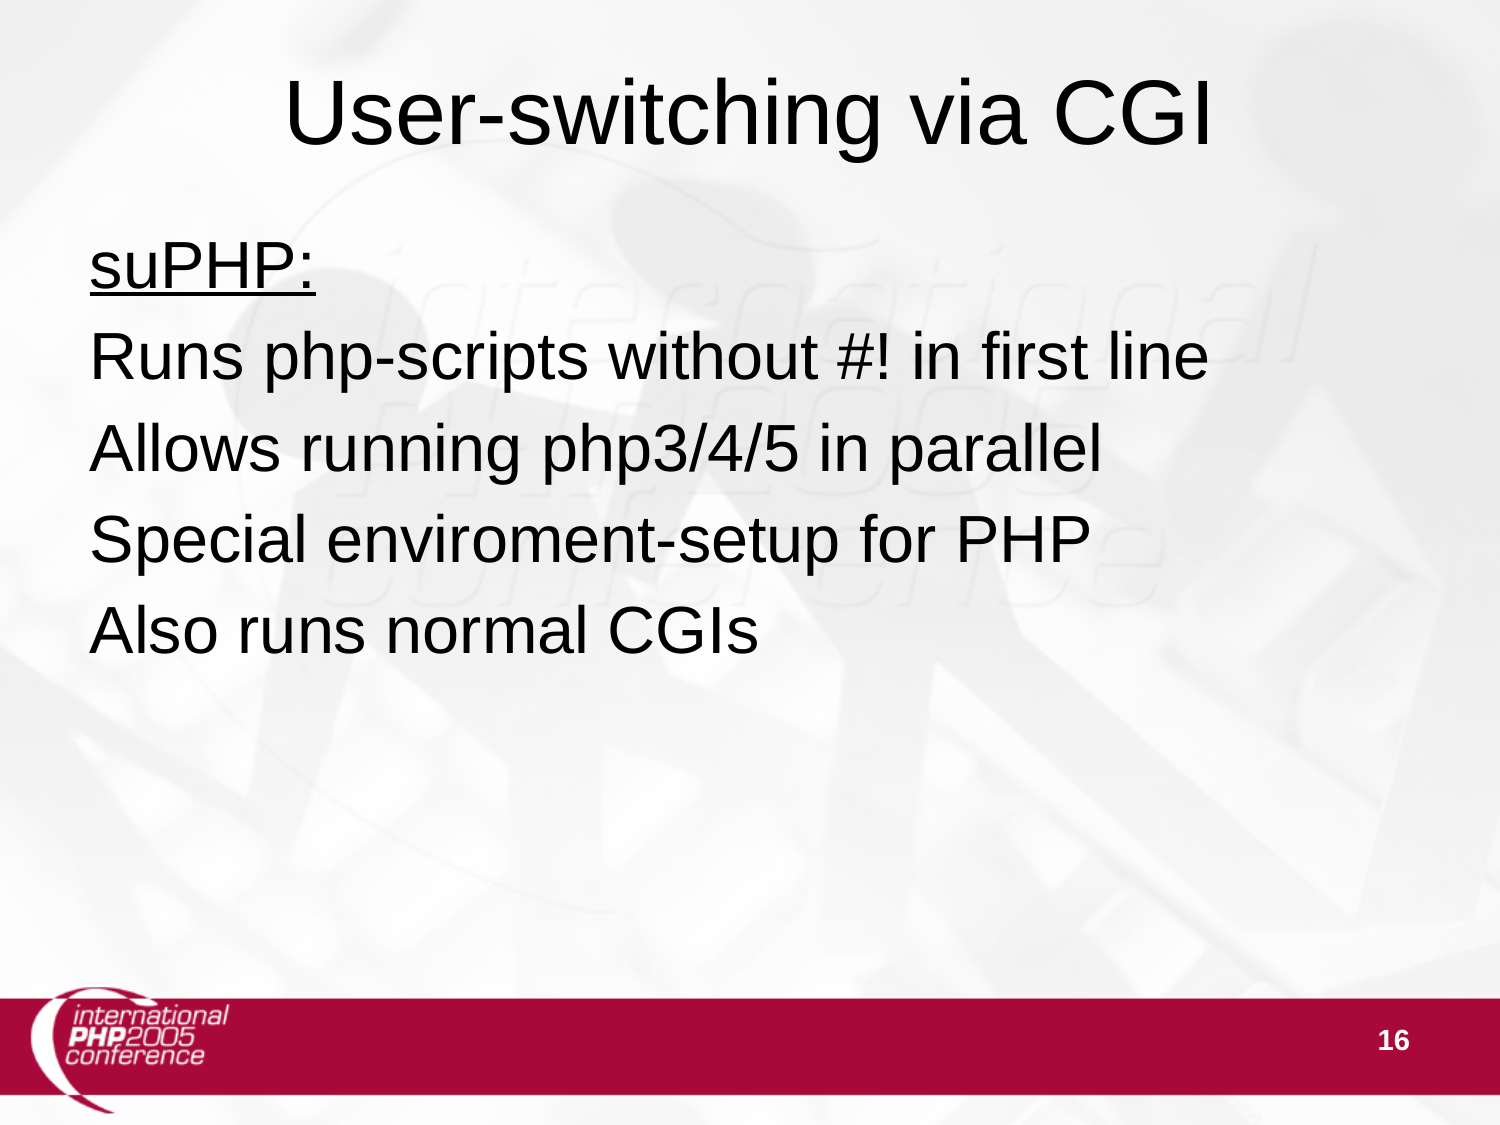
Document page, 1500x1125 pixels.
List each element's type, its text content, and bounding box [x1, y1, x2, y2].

list suPHP: Runs php-scripts without #! in first line Allows running php3/4/5 in parallel Special enviroment-setup for PHP Also runs normal CGIs [75, 220, 1426, 977]
title User-switching via CGI [75, 18, 1426, 207]
picture [0, 0, 1500, 1125]
